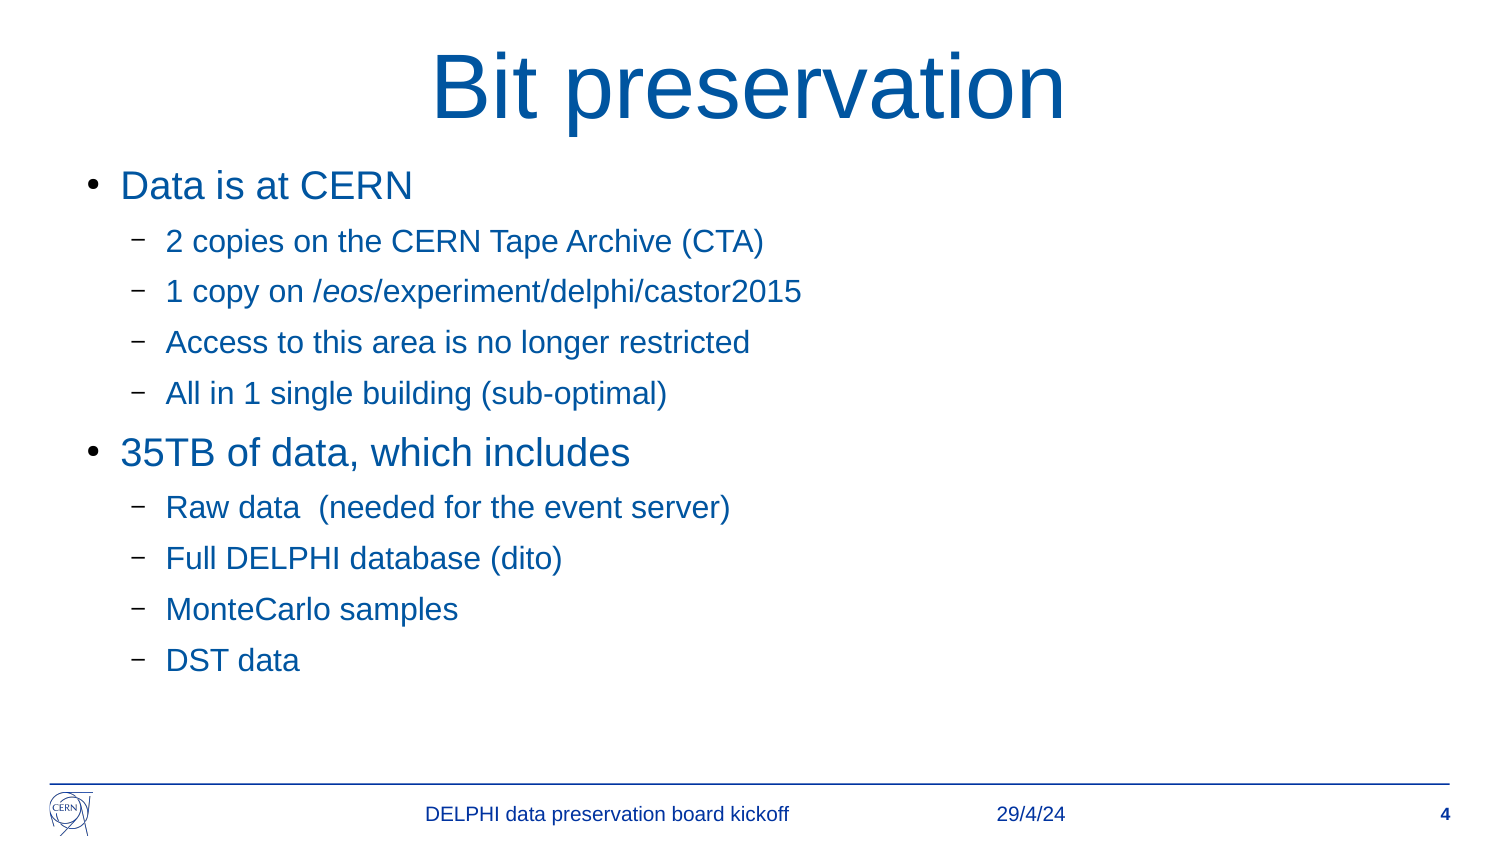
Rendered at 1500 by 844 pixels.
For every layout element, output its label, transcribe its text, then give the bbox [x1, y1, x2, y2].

title Bit preservation [75, 28, 1425, 145]
list Data is at CERN 2 copies on the CERN Tape Archive (CTA) 1 copy on /eos/experiment/delphi/castor2015 Access to this area is no longer restricted All in 1 single building (sub-optimal) 35TB of data, which includes Raw data (needed for the event server) Full DELPHI database (dito) MonteCarlo samples DST data [75, 163, 839, 689]
